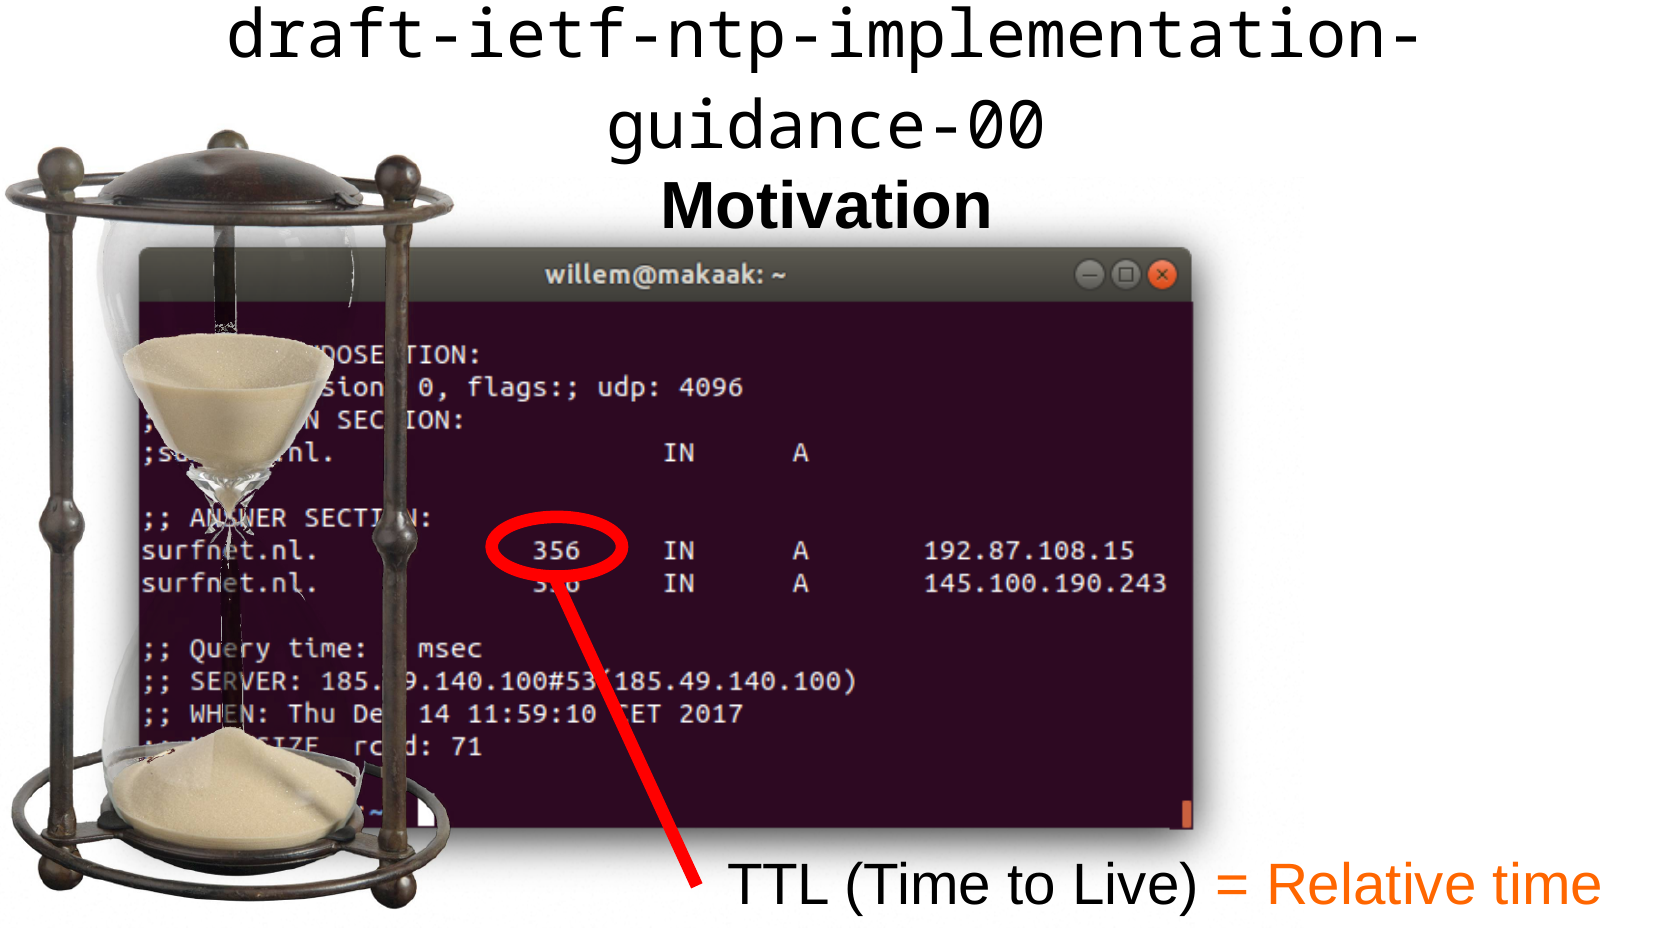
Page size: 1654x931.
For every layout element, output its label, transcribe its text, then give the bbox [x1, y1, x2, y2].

text_box TTL (Time to Live) = Relative time [712, 844, 1654, 931]
picture [0, 123, 1304, 928]
title draft-ietf-ntp-implementation-guidance-00 Motivation [82, 37, 1571, 193]
